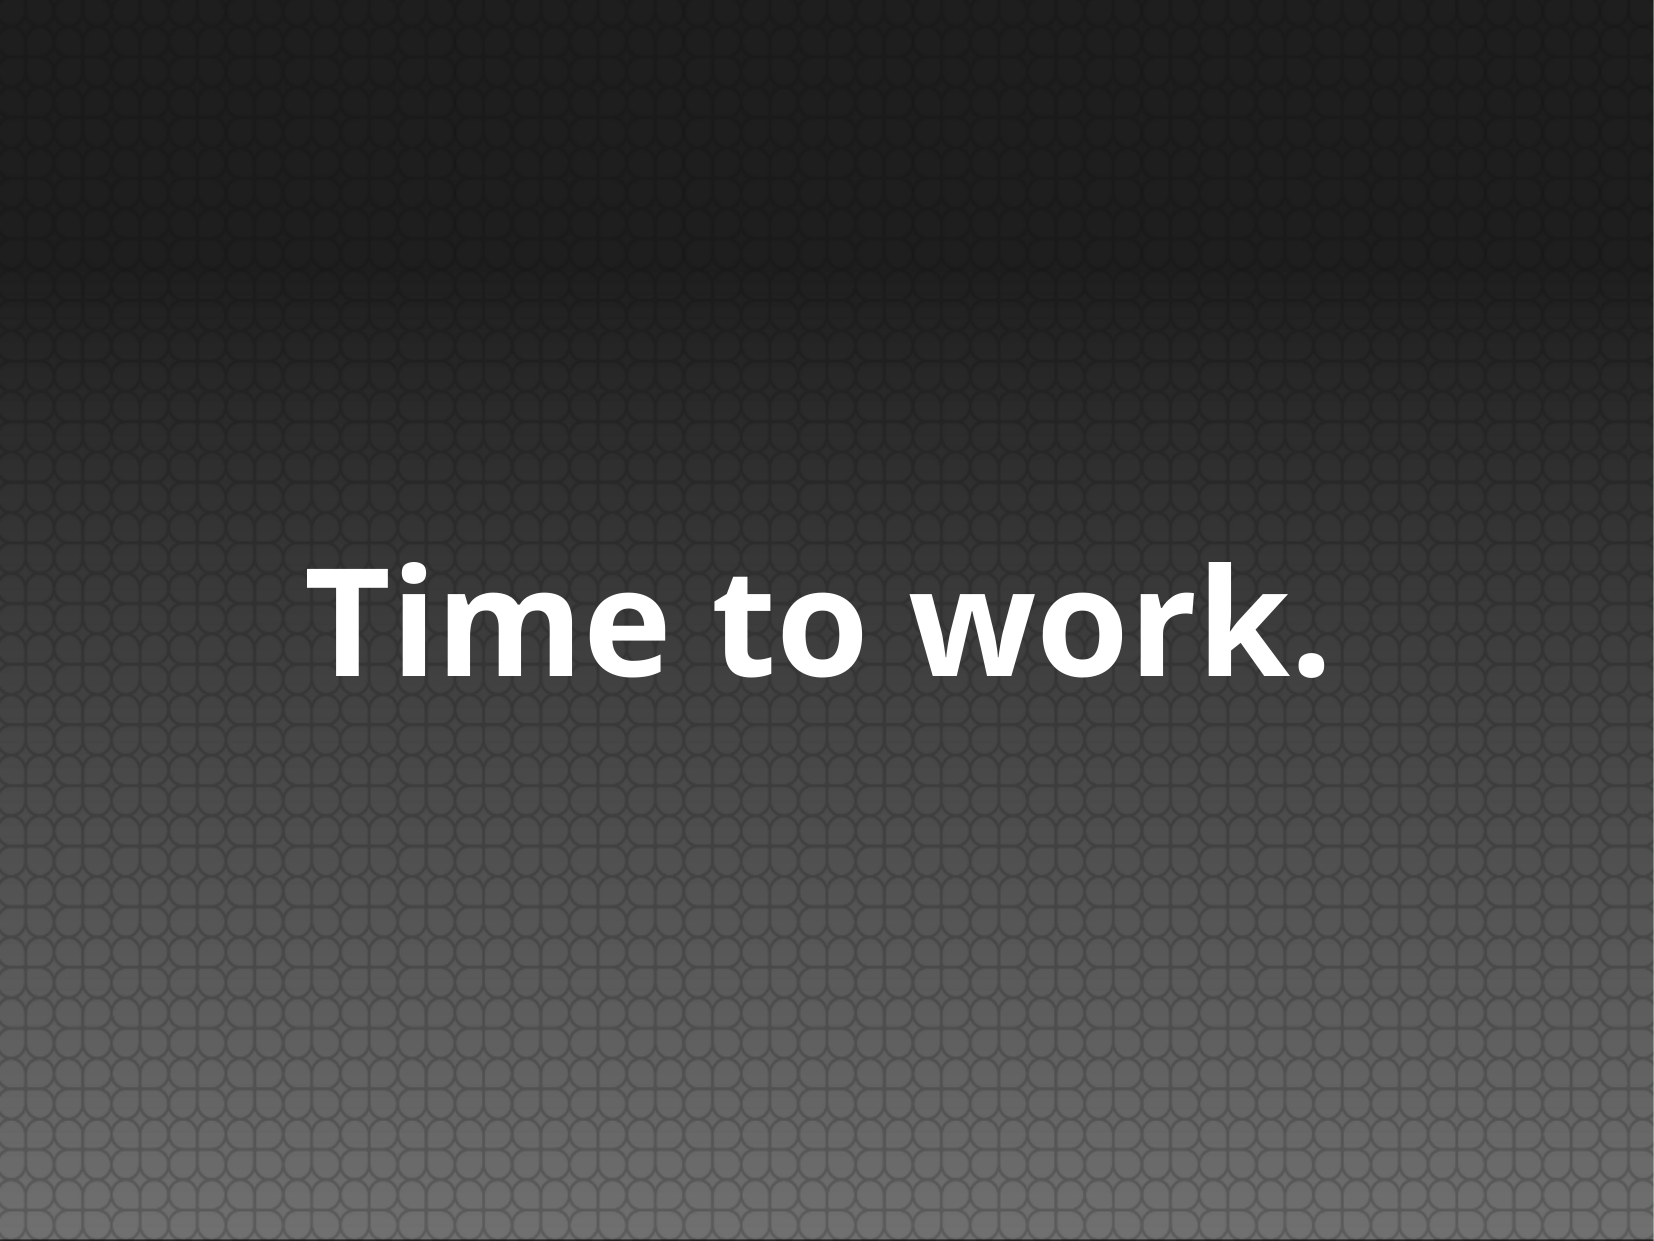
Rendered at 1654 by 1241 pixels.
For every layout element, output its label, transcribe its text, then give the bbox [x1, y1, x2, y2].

title Time to work. [75, 525, 1564, 713]
picture [0, 0, 1654, 1241]
